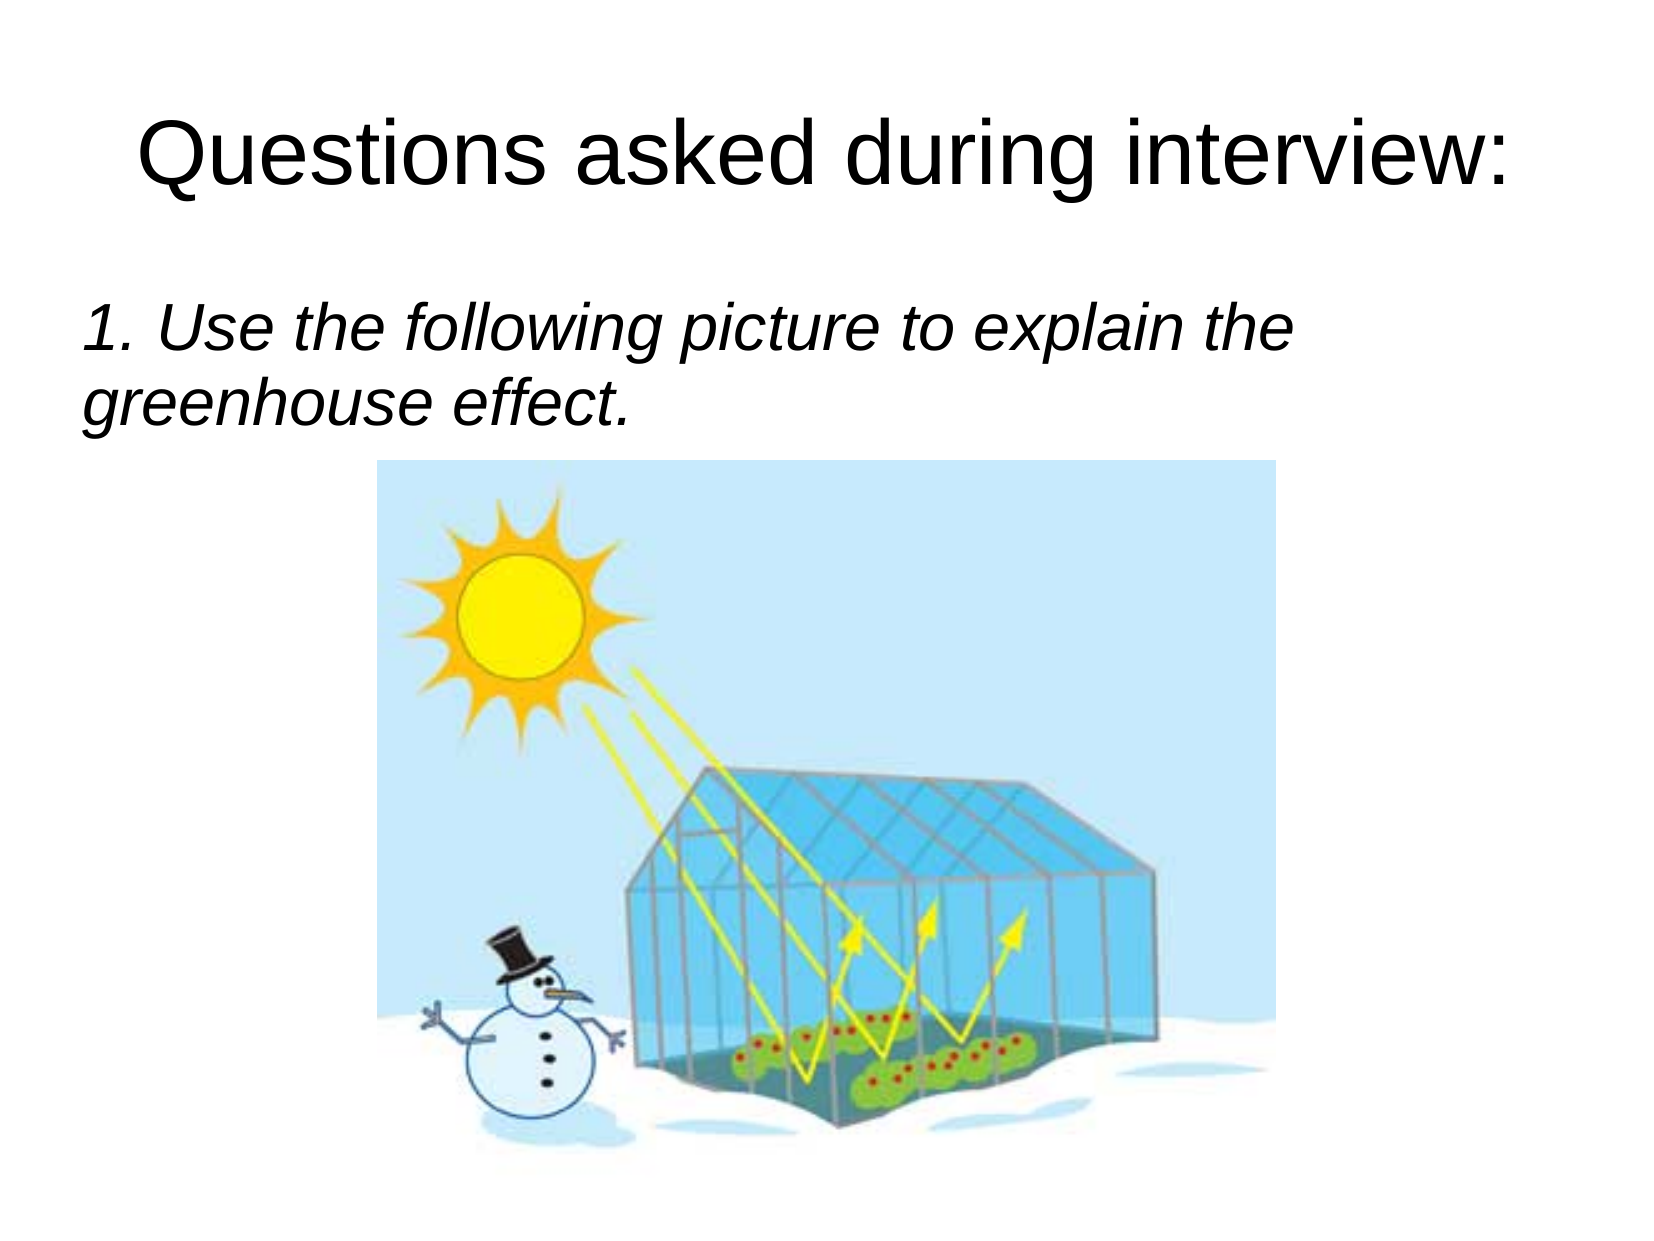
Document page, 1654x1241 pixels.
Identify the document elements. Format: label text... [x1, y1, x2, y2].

picture [377, 460, 1276, 1182]
title Questions asked during interview: [80, 49, 1569, 257]
list 1. Use the following picture to explain the greenhouse effect. [82, 290, 1538, 461]
